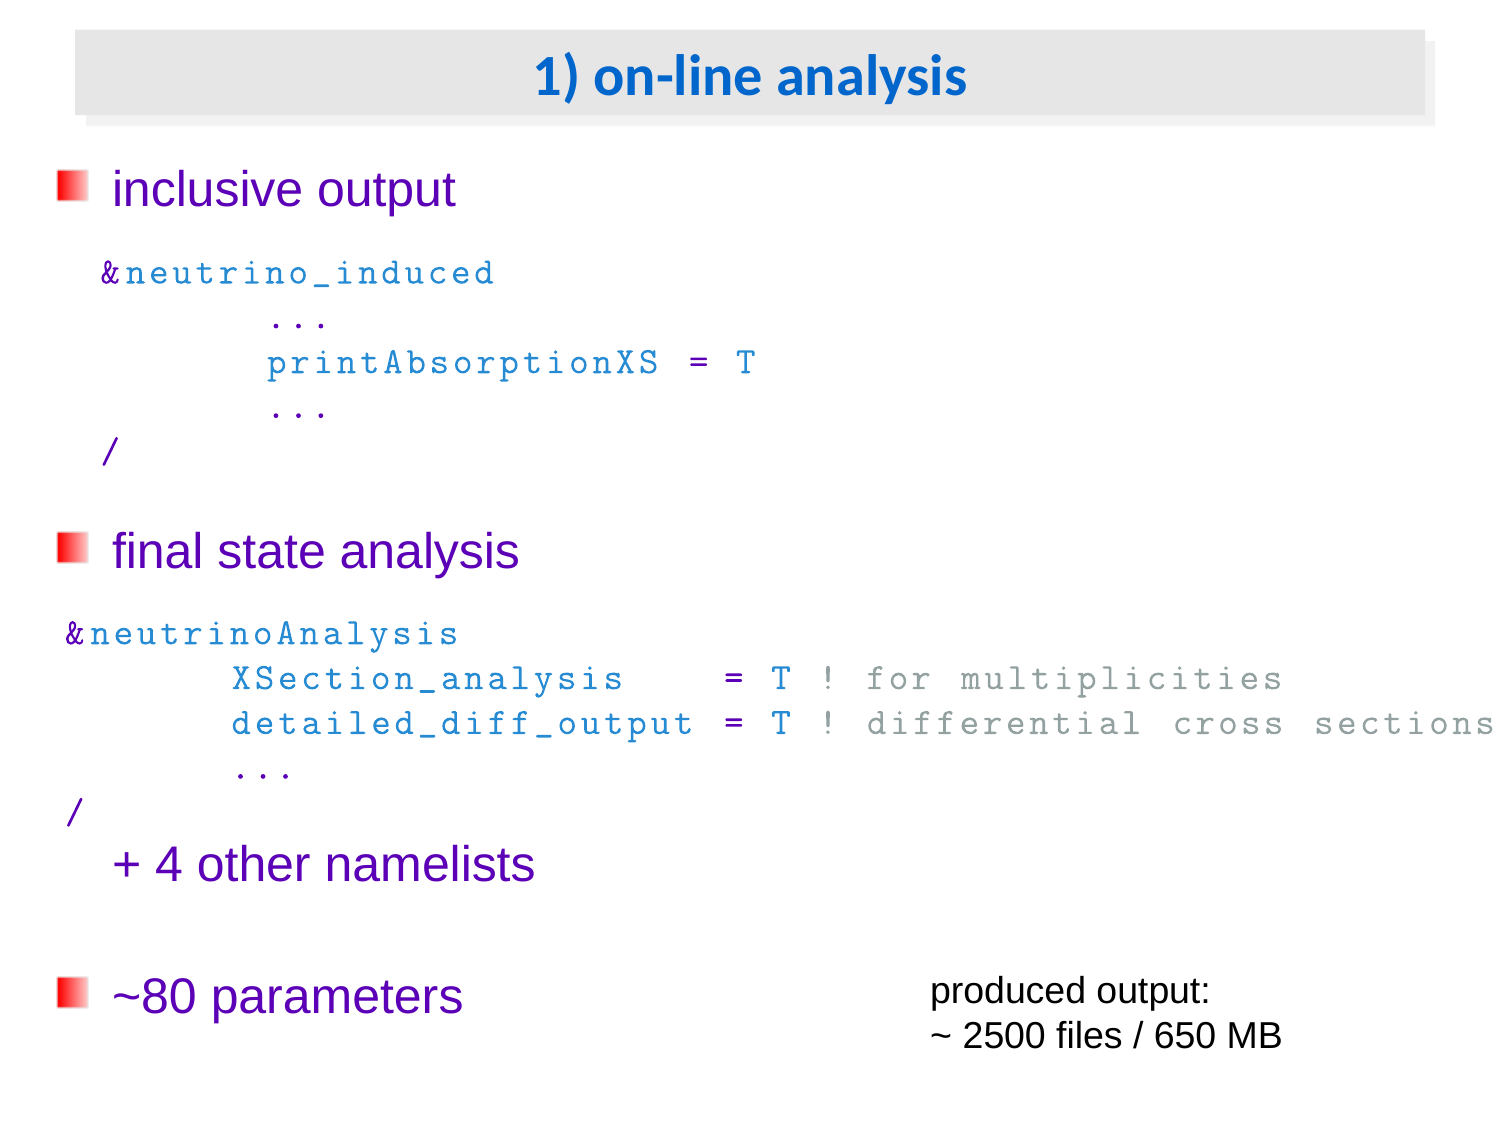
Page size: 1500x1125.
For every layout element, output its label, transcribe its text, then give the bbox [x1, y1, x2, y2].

text_box [64, 620, 1495, 827]
text_box [100, 260, 756, 467]
text_box produced output: ~ 2500 files / 650 MB [915, 958, 1477, 1063]
title 1) on-line analysis [75, 29, 1426, 116]
list inclusive output final state analysis + 4 other namelists ~80 parameters [41, 148, 1459, 1093]
